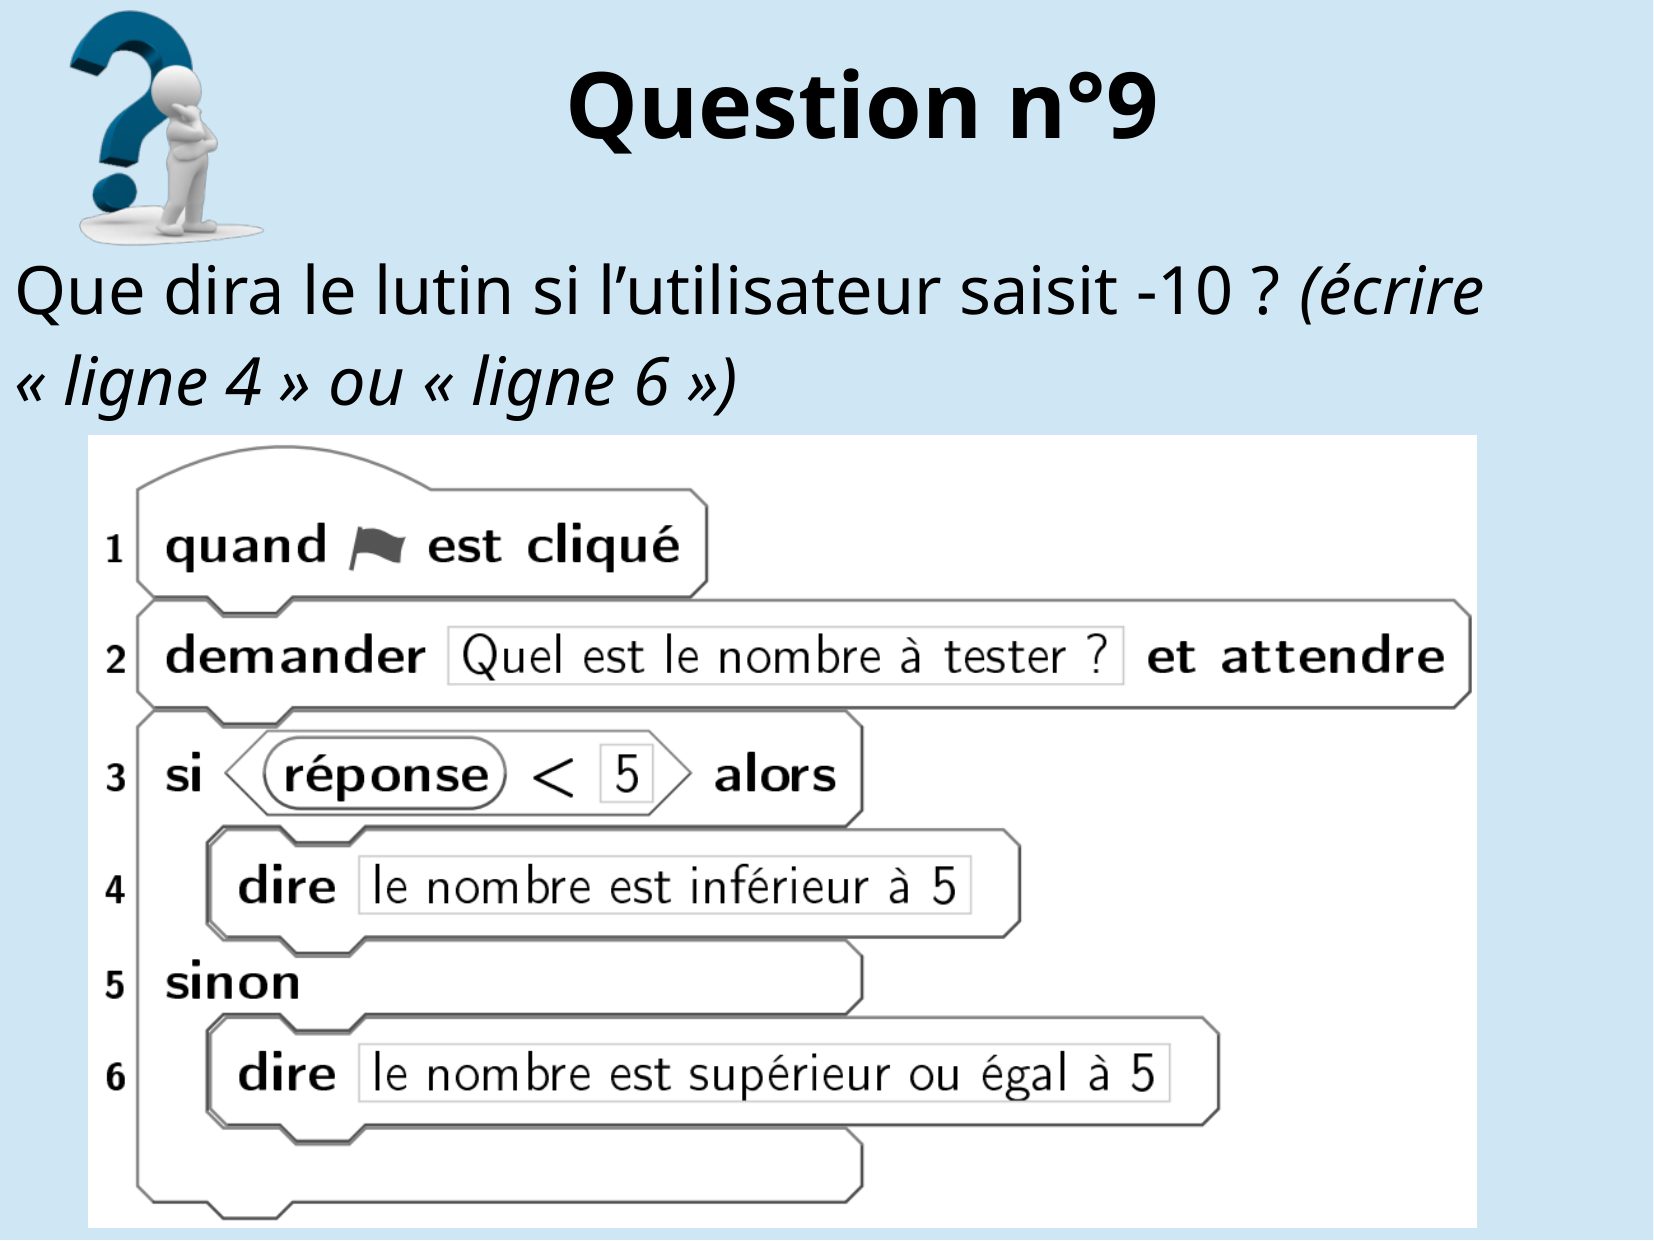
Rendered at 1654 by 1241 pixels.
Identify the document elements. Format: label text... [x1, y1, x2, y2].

picture [88, 435, 1477, 1228]
picture [59, 0, 266, 236]
text_box Que dira le lutin si l’utilisateur saisit -10 ? (écrire « ligne 4 » ou « ligne 6 ») [0, 236, 1595, 438]
title Question n°9 [266, 0, 1607, 208]
